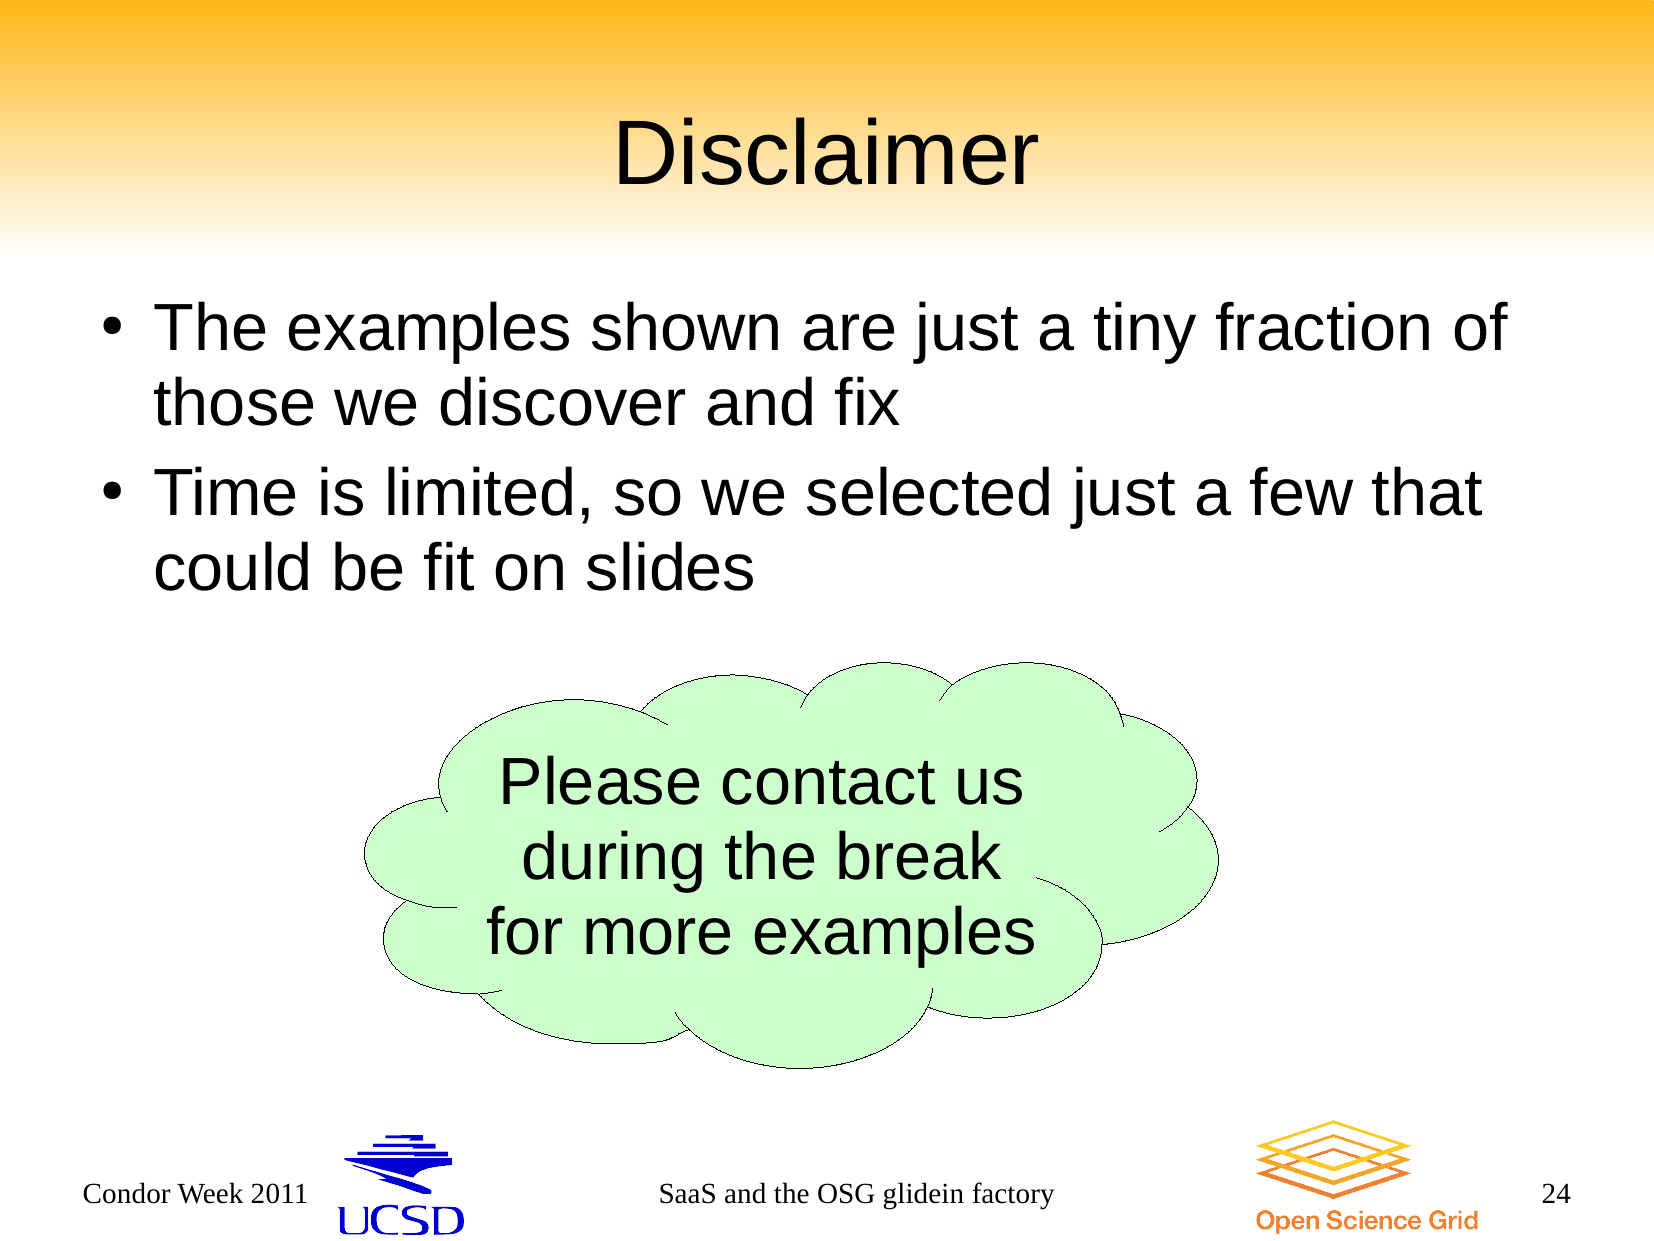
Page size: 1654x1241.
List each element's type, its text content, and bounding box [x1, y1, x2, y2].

picture [1255, 1120, 1478, 1234]
text_box Please contact us during the break for more examples [364, 662, 1219, 1069]
list The examples shown are just a tiny fraction of those we discover and fix Time is limited, so we selected just a few that could be fit on slides [82, 290, 1571, 1109]
title Disclaimer [82, 56, 1571, 250]
picture [337, 1135, 464, 1235]
